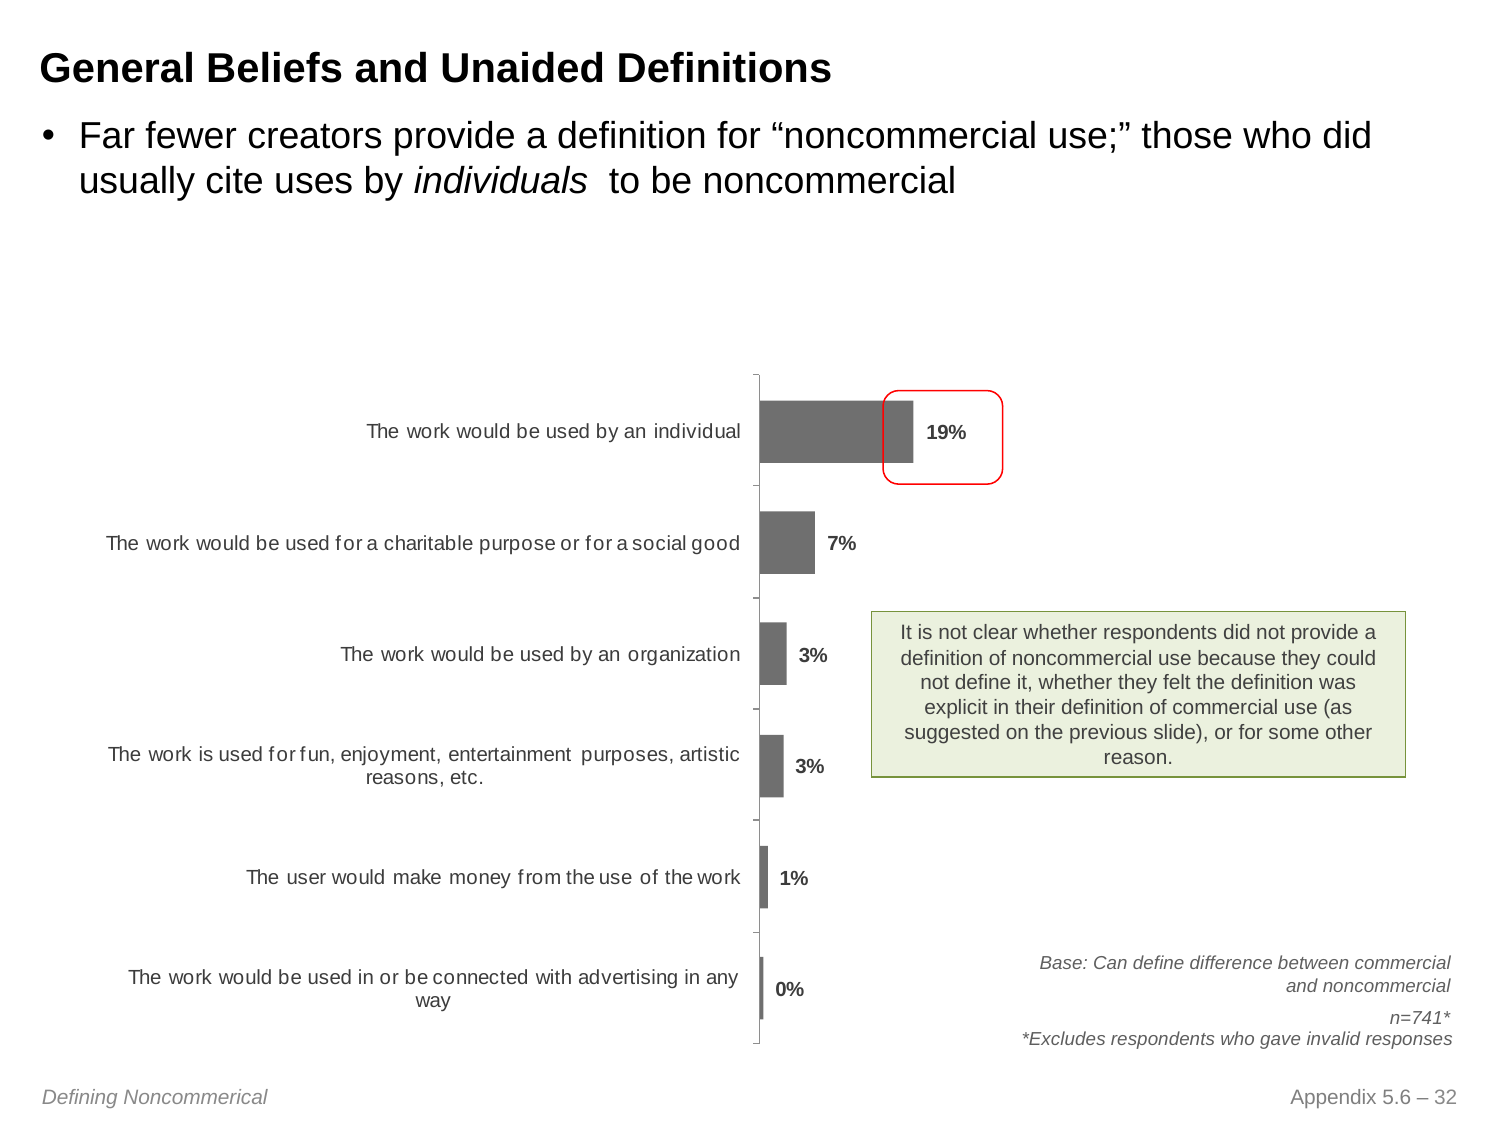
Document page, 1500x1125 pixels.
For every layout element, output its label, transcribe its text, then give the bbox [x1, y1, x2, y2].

text_box It is not clear whether respondents did not provide a definition of noncommercial use because they could not define it, whether they felt the definition was explicit in their definition of commercial use (as suggested on the previous slide), or for some other reason. [871, 611, 1406, 777]
text_box Defining Noncommerical [27, 1066, 503, 1125]
text_box Far fewer creators provide a definition for “noncommercial use;” those who did usually cite uses by individuals to be noncommercial [27, 110, 1417, 210]
text_box n=741* [1425, 1004, 1465, 1018]
picture [83, 350, 1425, 1068]
text_box *Excludes respondents who gave invalid responses [908, 1018, 1468, 1057]
text_box Base: Can define difference between commercial and noncommercial [1425, 943, 1466, 1004]
text_box Appendix 5.6 – <number> [1121, 1066, 1472, 1125]
text_box General Beliefs and Unaided Definitions [24, 27, 1454, 110]
